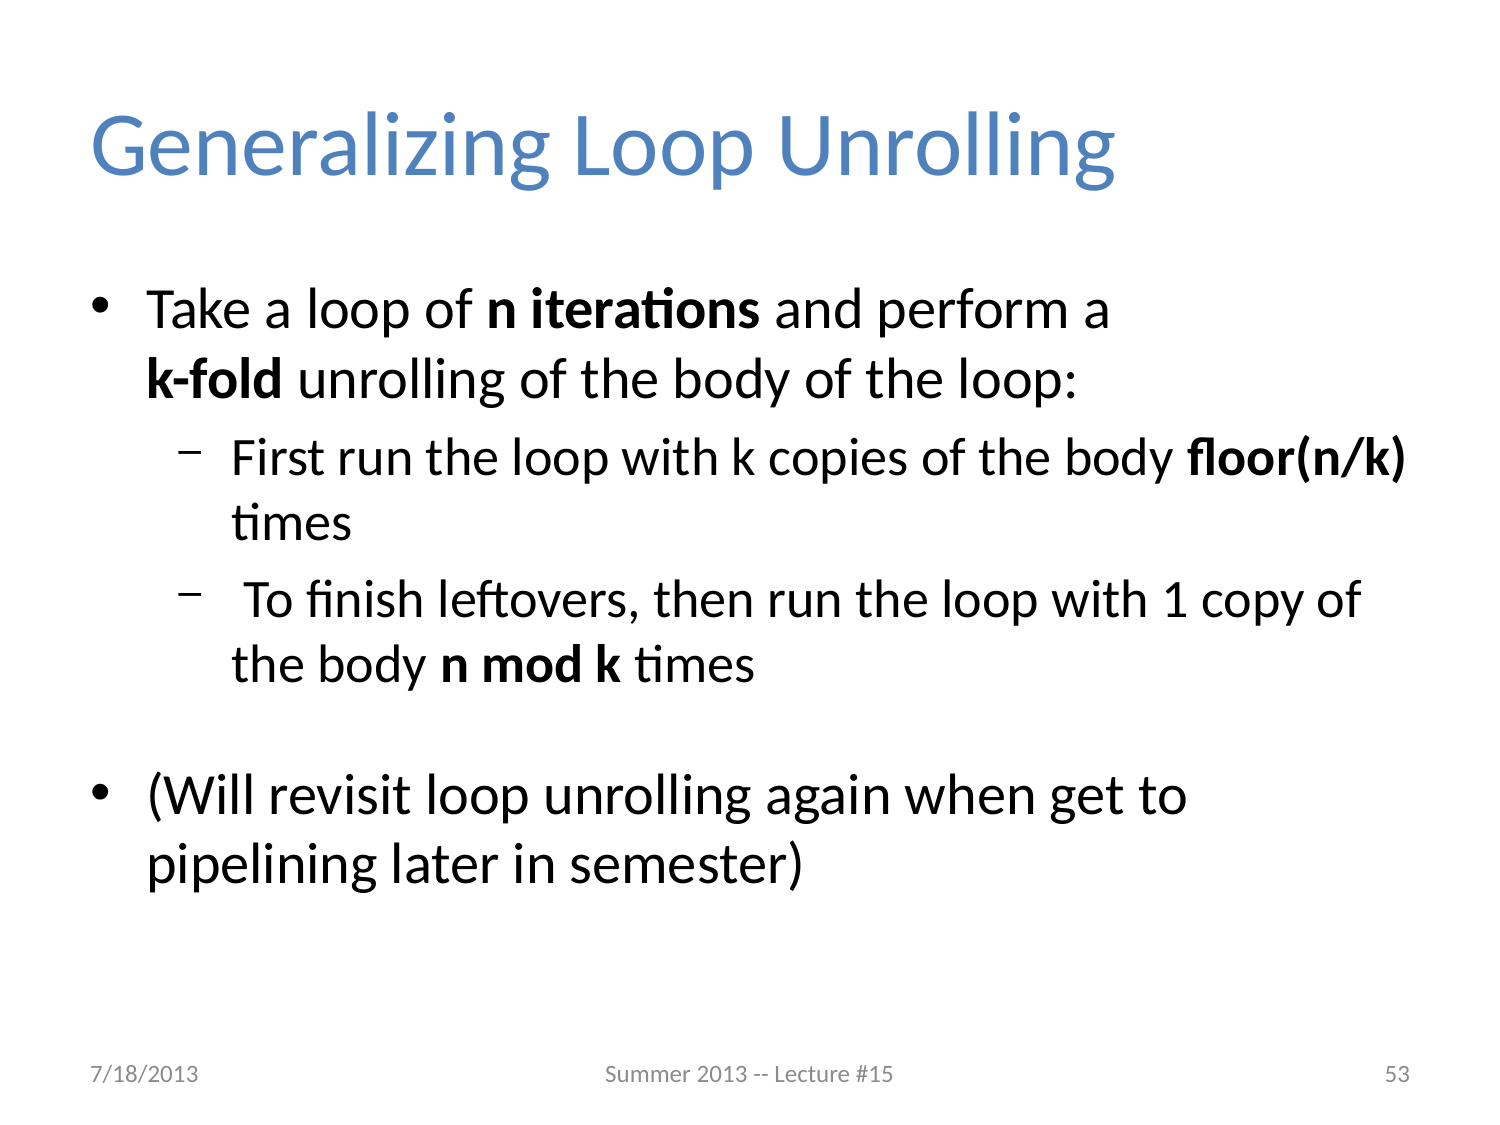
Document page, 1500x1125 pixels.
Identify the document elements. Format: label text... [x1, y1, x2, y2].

footer Summer 2013 -- Lecture #15 [512, 1042, 988, 1103]
slide_number <number> [1074, 1042, 1425, 1103]
list Take a loop of n iterations and perform a k-fold unrolling of the body of the loop: First run the loop with k copies of the body floor(n/k) times To finish leftovers, then run the loop with 1 copy of the body n mod k times (Will revisit loop unrolling again when get to pipelining later in semester) [75, 262, 1425, 1073]
title Generalizing Loop Unrolling [75, 45, 1425, 233]
slide_number 7/18/2013 [75, 1042, 425, 1103]
